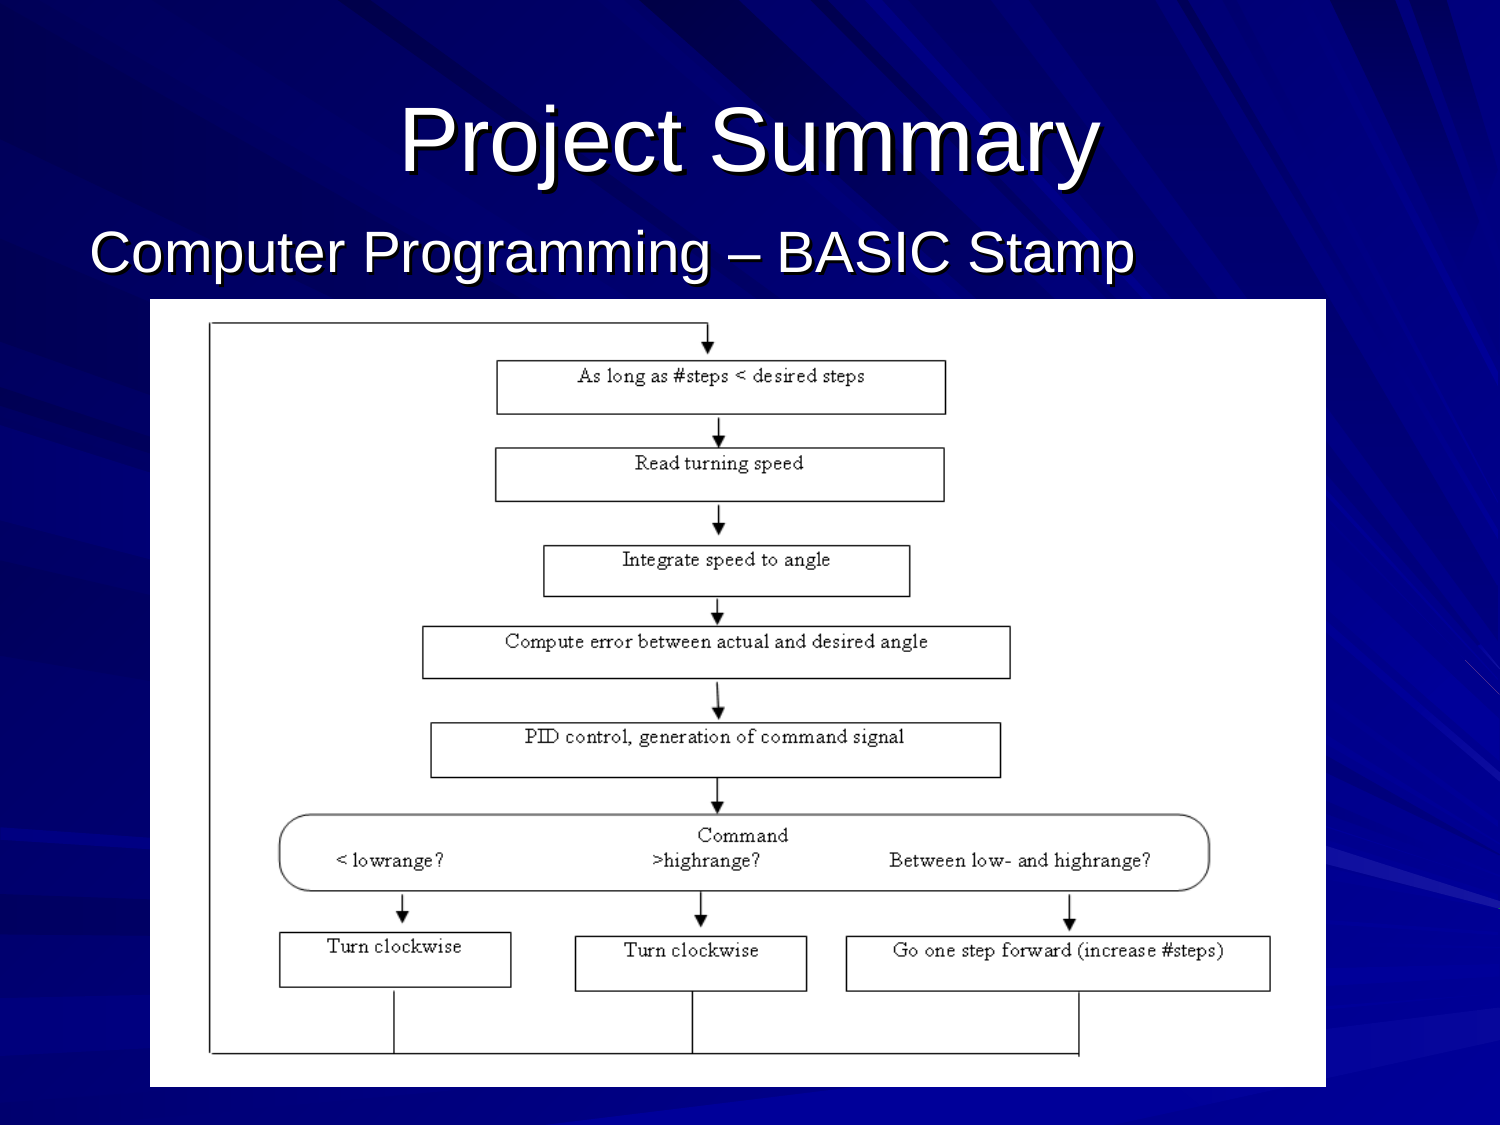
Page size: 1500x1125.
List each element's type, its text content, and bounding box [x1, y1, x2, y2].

list Computer Programming – BASIC Stamp [74, 212, 1250, 956]
title Project Summary [75, 45, 1426, 234]
chart [150, 299, 1326, 1087]
